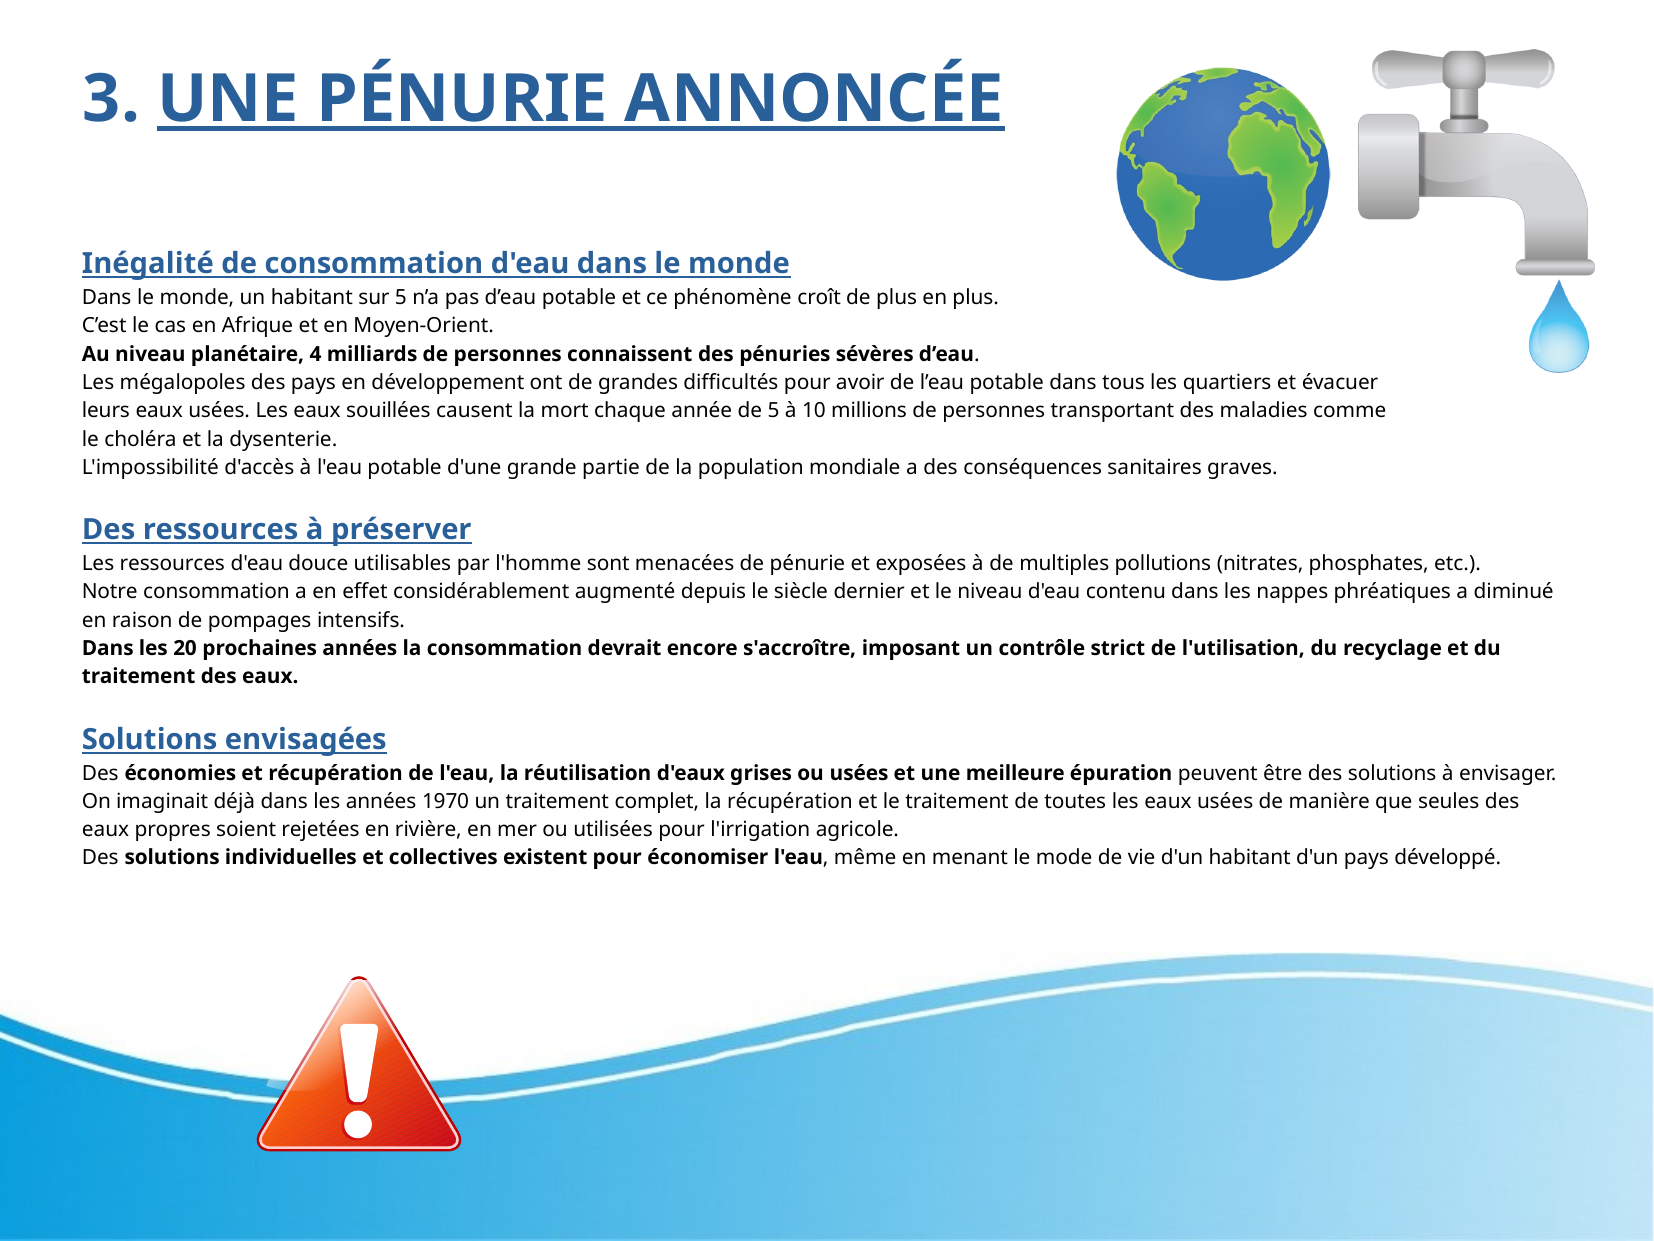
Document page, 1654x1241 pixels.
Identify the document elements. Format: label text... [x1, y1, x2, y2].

picture [0, 932, 1654, 1241]
text_box Inégalité de consommation d'eau dans le monde Dans le monde, un habitant sur 5 n’a pas d’eau potable et ce phénomène croît de plus en plus. C’est le cas en Afrique et en Moyen-Orient. Au niveau planétaire, 4 milliards de personnes connaissent des pénuries sévères d’eau. Les mégalopoles des pays en développement ont de grandes difficultés pour avoir de l’eau potable dans tous les quartiers et évacuer leurs eaux usées. Les eaux souillées causent la mort chaque année de 5 à 10 millions de personnes transportant des maladies comme le choléra et la dysenterie. L'impossibilité d'accès à l'eau potable d'une grande partie de la population mondiale a des conséquences sanitaires graves. Des ressources à préserver Les ressources d'eau douce utilisables par l'homme sont menacées de pénurie et exposées à de multiples pollutions (nitrates, phosphates, etc.). Notre consommation a en effet considérablement augmenté depuis le siècle dernier et le niveau d'eau contenu dans les nappes phréatiques a diminué en raison de pompages intensifs. Dans les 20 prochaines années la consommation devrait encore s'accroître, imposant un contrôle strict de l'utilisation, du recyclage et du traitement des eaux. Solutions envisagées Des économies et récupération de l'eau, la réutilisation d'eaux grises ou usées et une meilleure épuration peuvent être des solutions à envisager. On imaginait déjà dans les années 1970 un traitement complet, la récupération et le traitement de toutes les eaux usées de manière que seules des eaux propres soient rejetées en rivière, en mer ou utilisées pour l'irrigation agricole. Des solutions individuelles et collectives existent pour économiser l'eau, même en menant le mode de vie d'un habitant d'un pays développé. [81, 170, 1571, 943]
picture [1092, 39, 1353, 288]
picture [1358, 49, 1595, 373]
title 3. UNE PÉNURIE ANNONCÉE [82, 31, 1571, 160]
